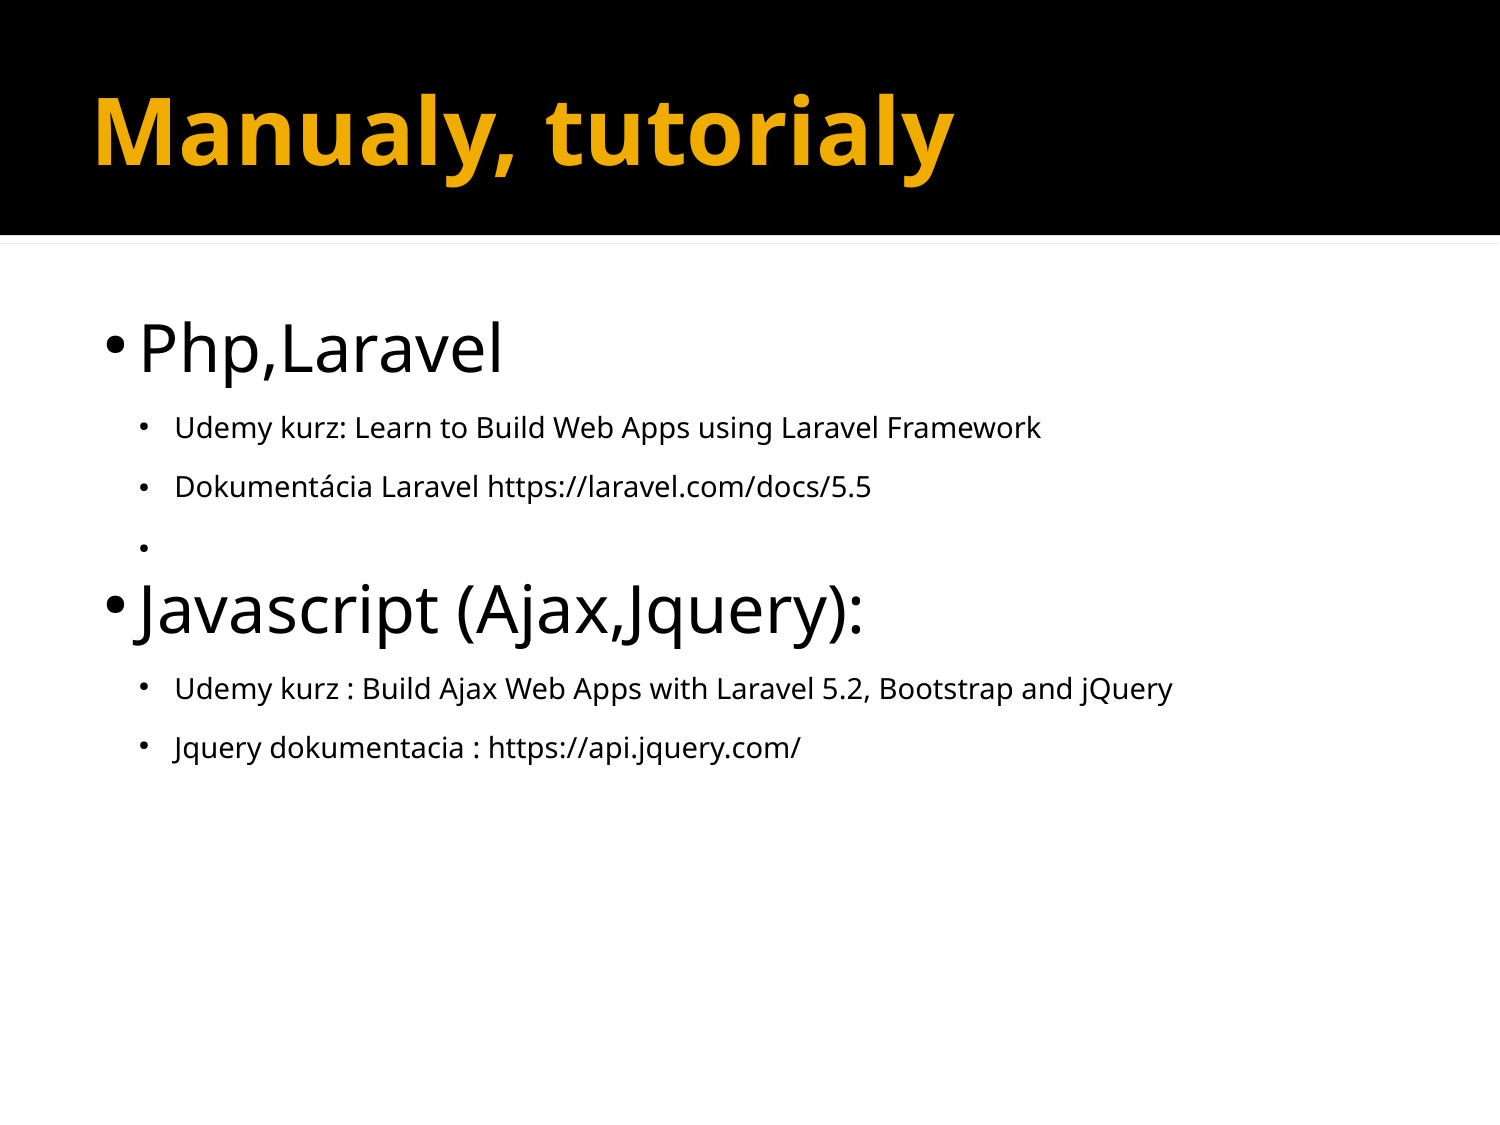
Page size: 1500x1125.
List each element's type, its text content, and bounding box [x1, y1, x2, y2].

title Manualy, tutorialy [75, 25, 1425, 231]
list Php,Laravel Udemy kurz: Learn to Build Web Apps using Laravel Framework Dokumentácia Laravel https://laravel.com/docs/5.5 Javascript (Ajax,Jquery): Udemy kurz : Build Ajax Web Apps with Laravel 5.2, Bootstrap and jQuery Jquery dokumentacia : https://api.jquery.com/ [75, 291, 1425, 1050]
